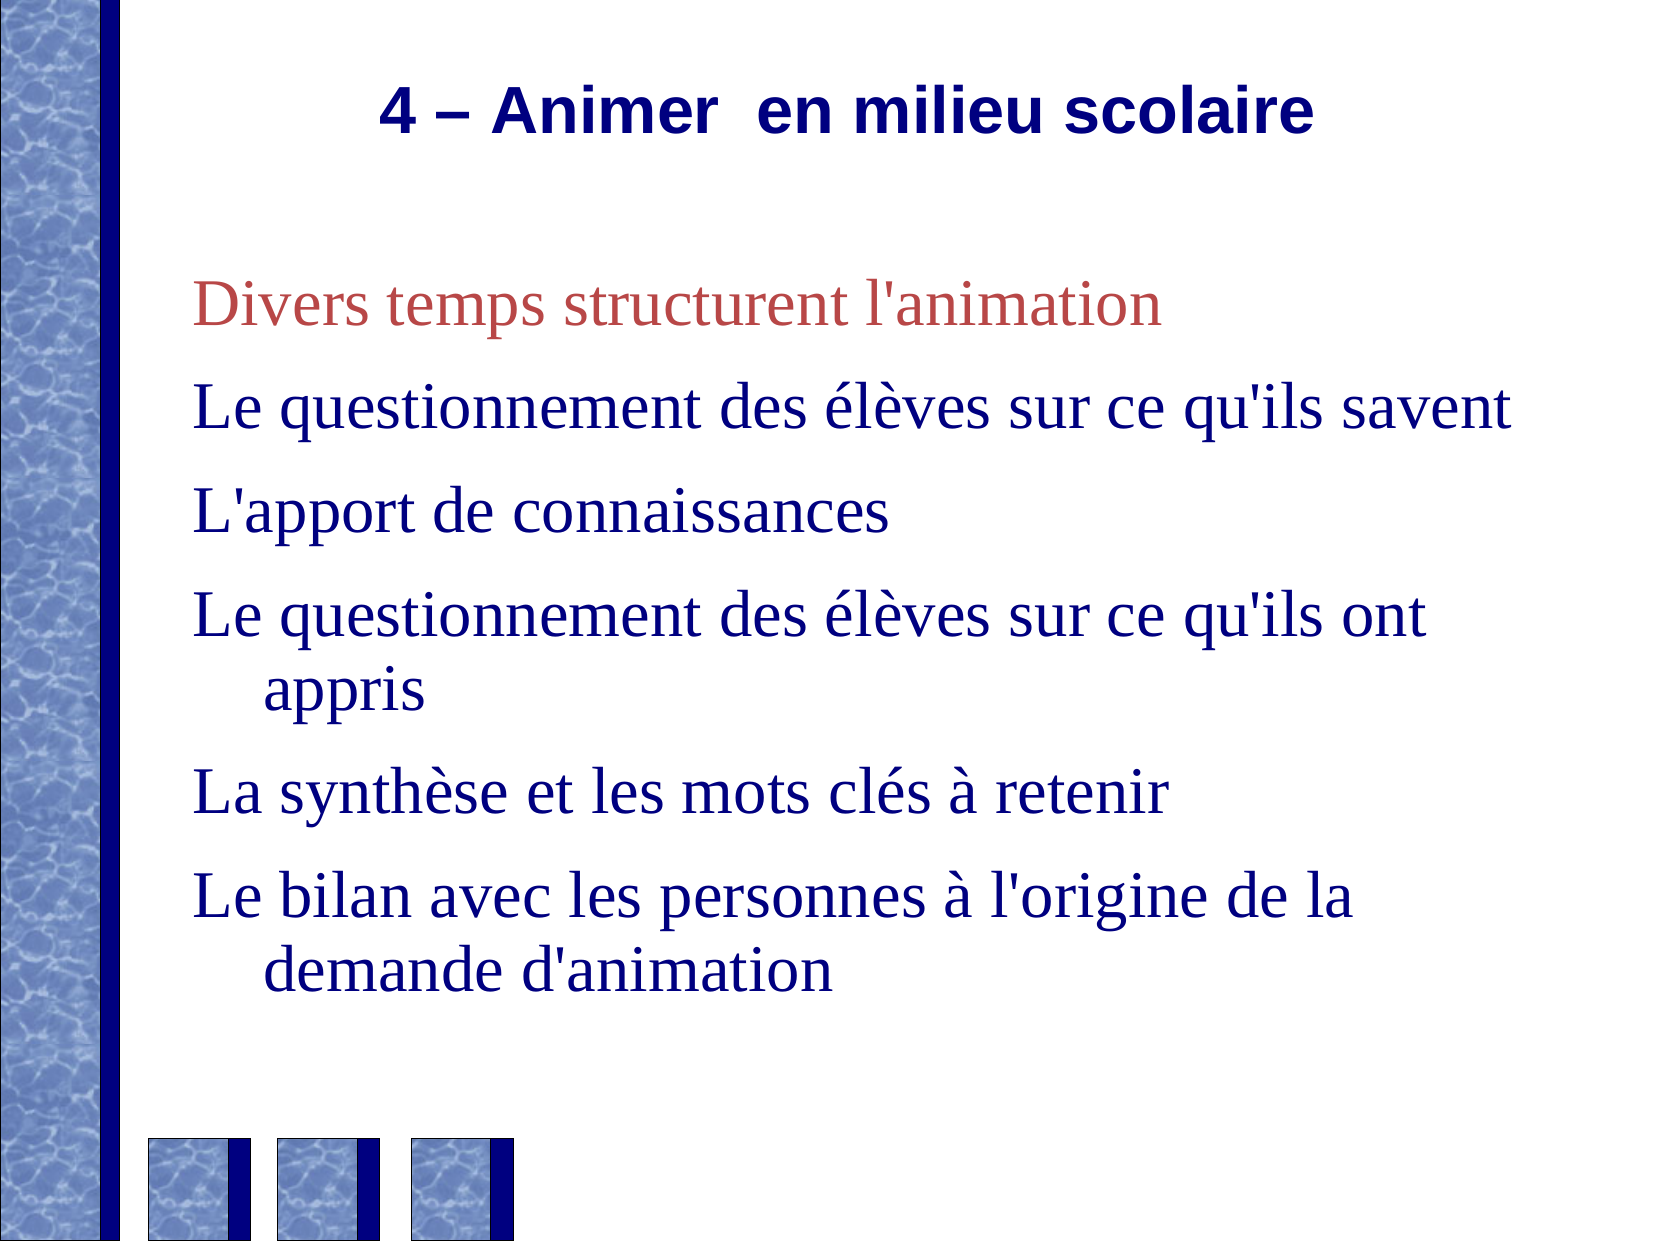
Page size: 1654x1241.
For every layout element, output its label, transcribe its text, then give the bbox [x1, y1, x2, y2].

title 4 – Animer en milieu scolaire [160, 14, 1536, 207]
picture [1, 0, 100, 1240]
picture [412, 1139, 490, 1240]
list Divers temps structurent l'animation Le questionnement des élèves sur ce qu'ils savent L'apport de connaissances Le questionnement des élèves sur ce qu'ils ont appris La synthèse et les mots clés à retenir Le bilan avec les personnes à l'origine de la demande d'animation [180, 265, 1593, 1123]
picture [278, 1139, 357, 1240]
picture [149, 1139, 228, 1240]
